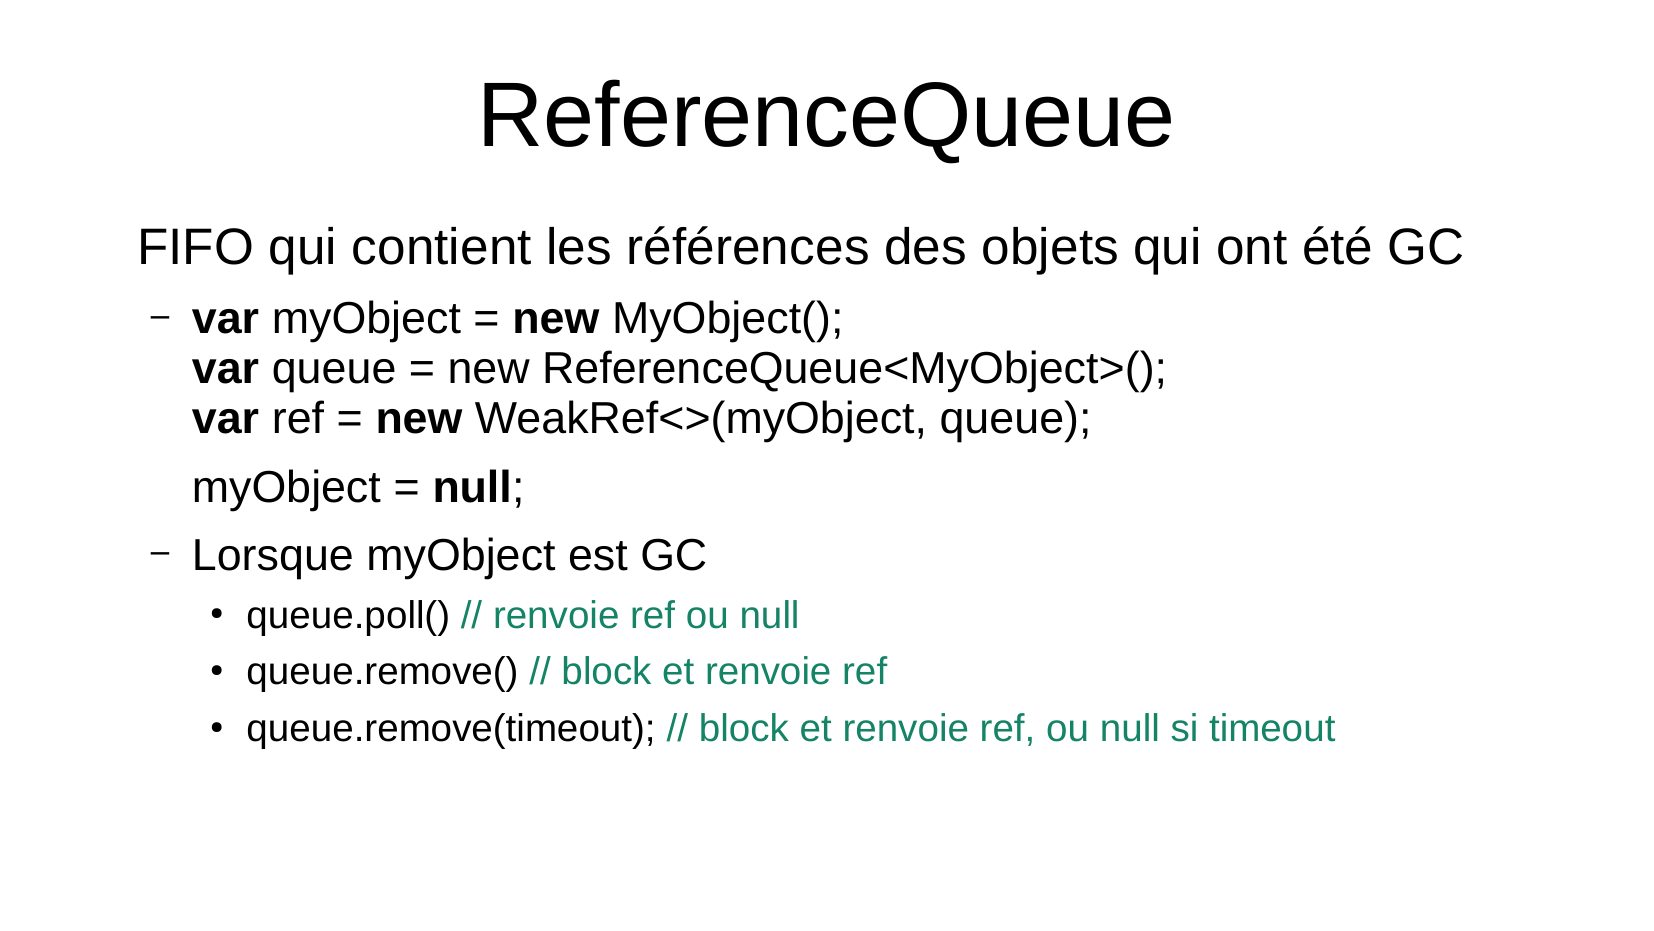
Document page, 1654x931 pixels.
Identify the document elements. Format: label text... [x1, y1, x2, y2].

title ReferenceQueue [82, 37, 1571, 193]
list FIFO qui contient les références des objets qui ont été GC var myObject = new MyObject(); var queue = new ReferenceQueue<MyObject>(); var ref = new WeakRef<>(myObject, queue); myObject = null; Lorsque myObject est GC queue.poll() // renvoie ref ou null queue.remove() // block et renvoie ref queue.remove(timeout); // block et renvoie ref, ou null si timeout [82, 217, 1571, 758]
